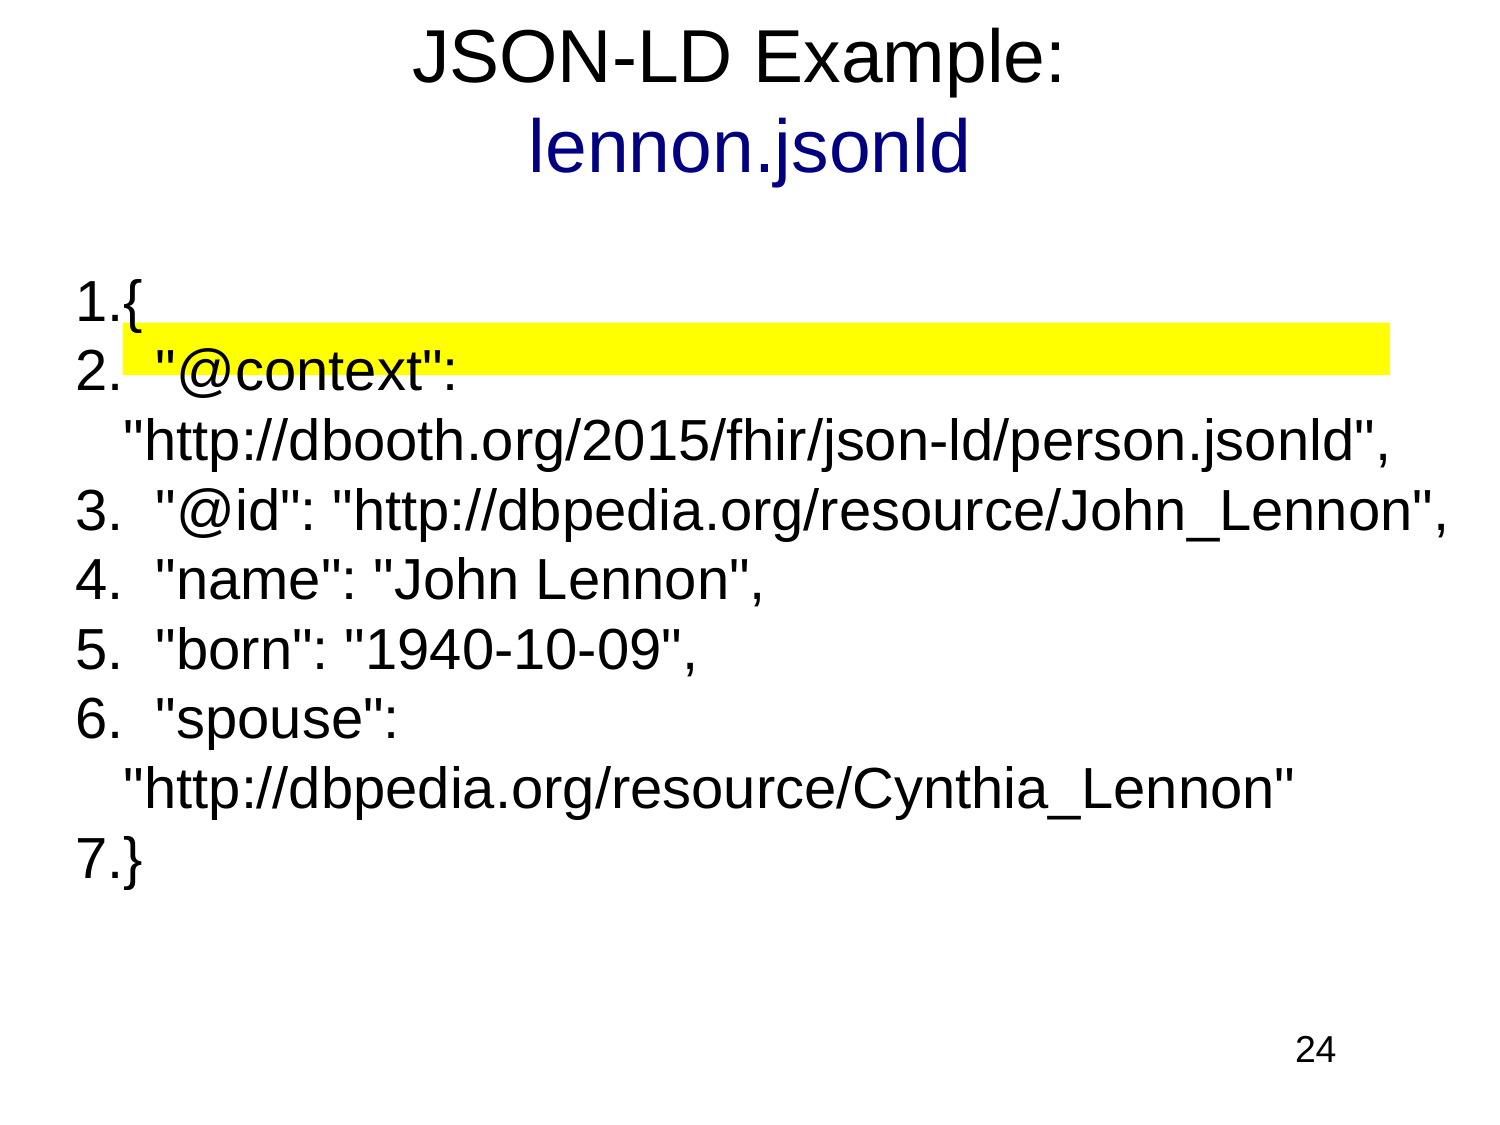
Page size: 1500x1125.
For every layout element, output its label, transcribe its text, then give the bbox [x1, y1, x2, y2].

title JSON-LD Example: lennon.jsonld [75, 3, 1425, 192]
list { "@context": "http://dbooth.org/2015/fhir/json-ld/person.jsonld", "@id": "http://dbpedia.org/resource/John_Lennon", "name": "John Lennon", "born": "1940-10-09", "spouse": "http://dbpedia.org/resource/Cynthia_Lennon" } [75, 263, 1462, 916]
